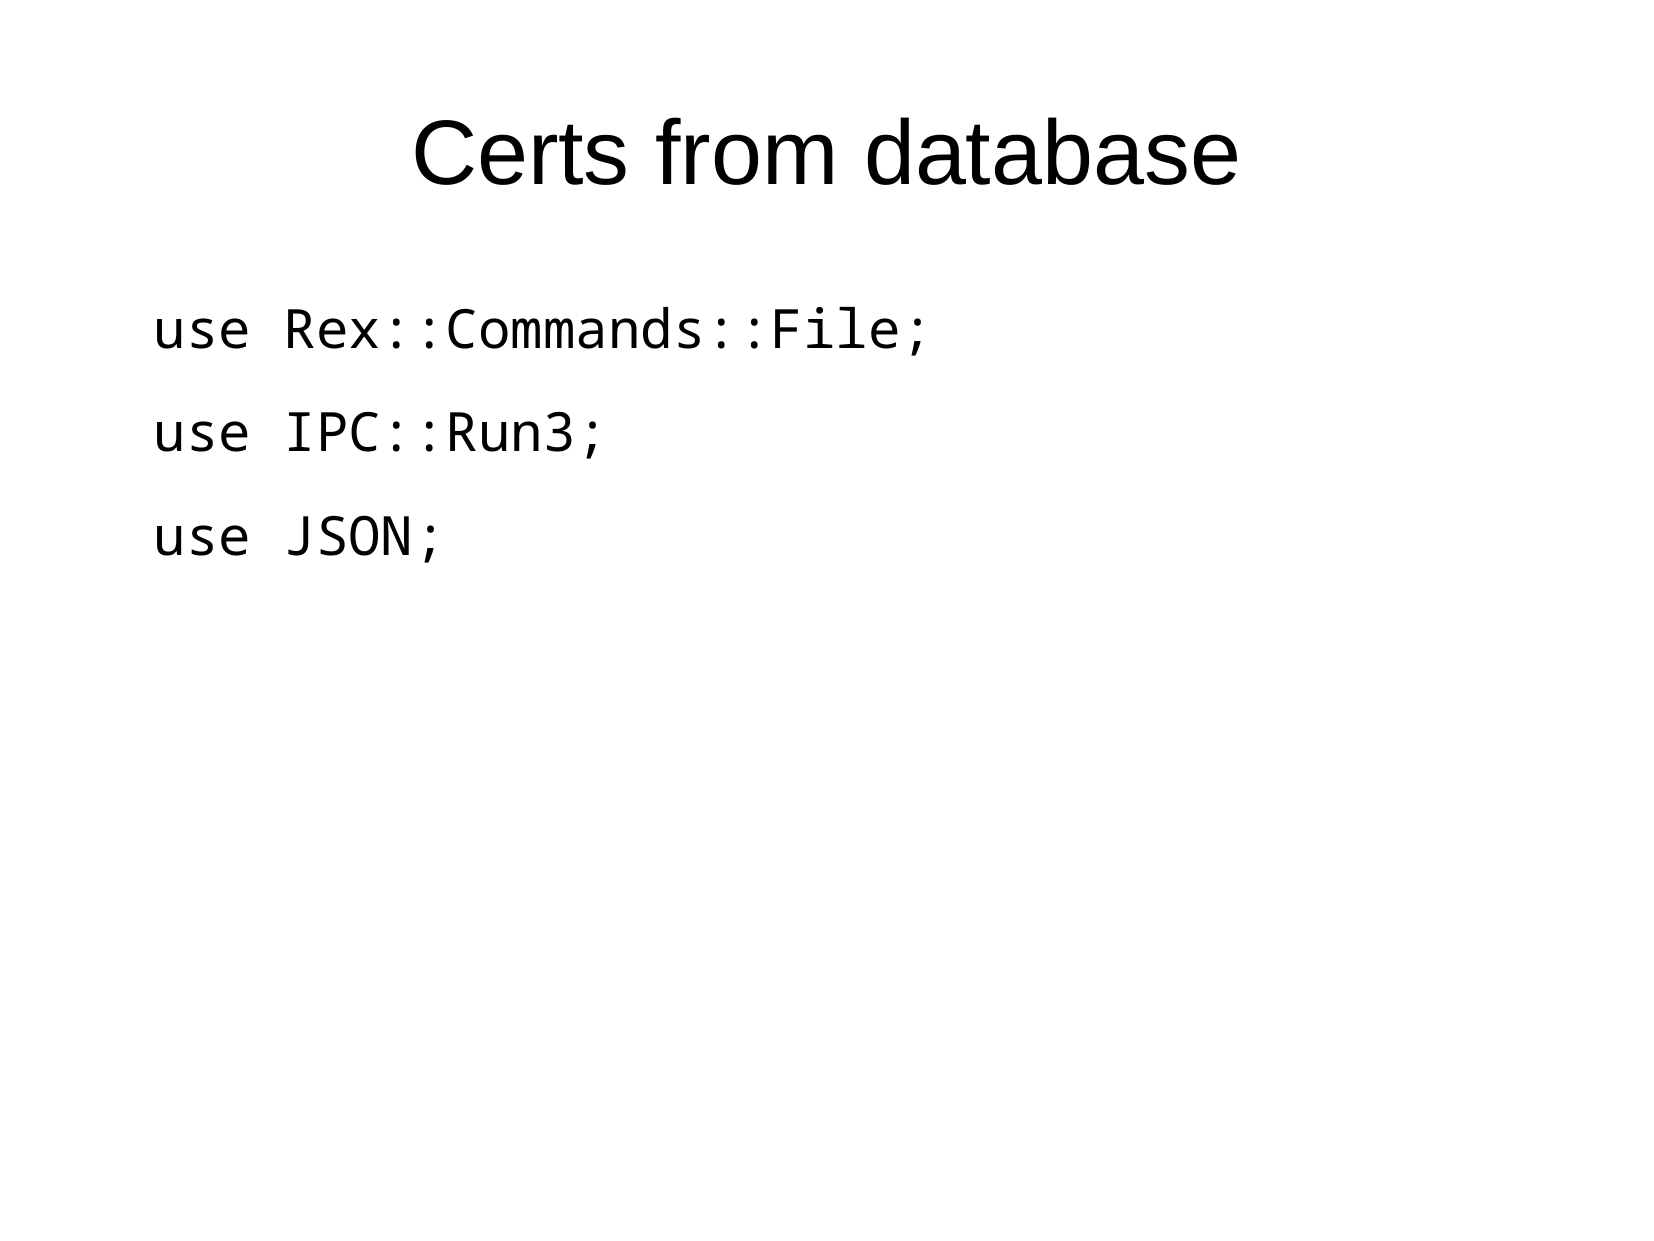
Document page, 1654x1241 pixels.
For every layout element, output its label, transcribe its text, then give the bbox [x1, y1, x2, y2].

title Certs from database [82, 49, 1571, 257]
list use Rex::Commands::File; use IPC::Run3; use JSON; [82, 290, 1571, 1010]
